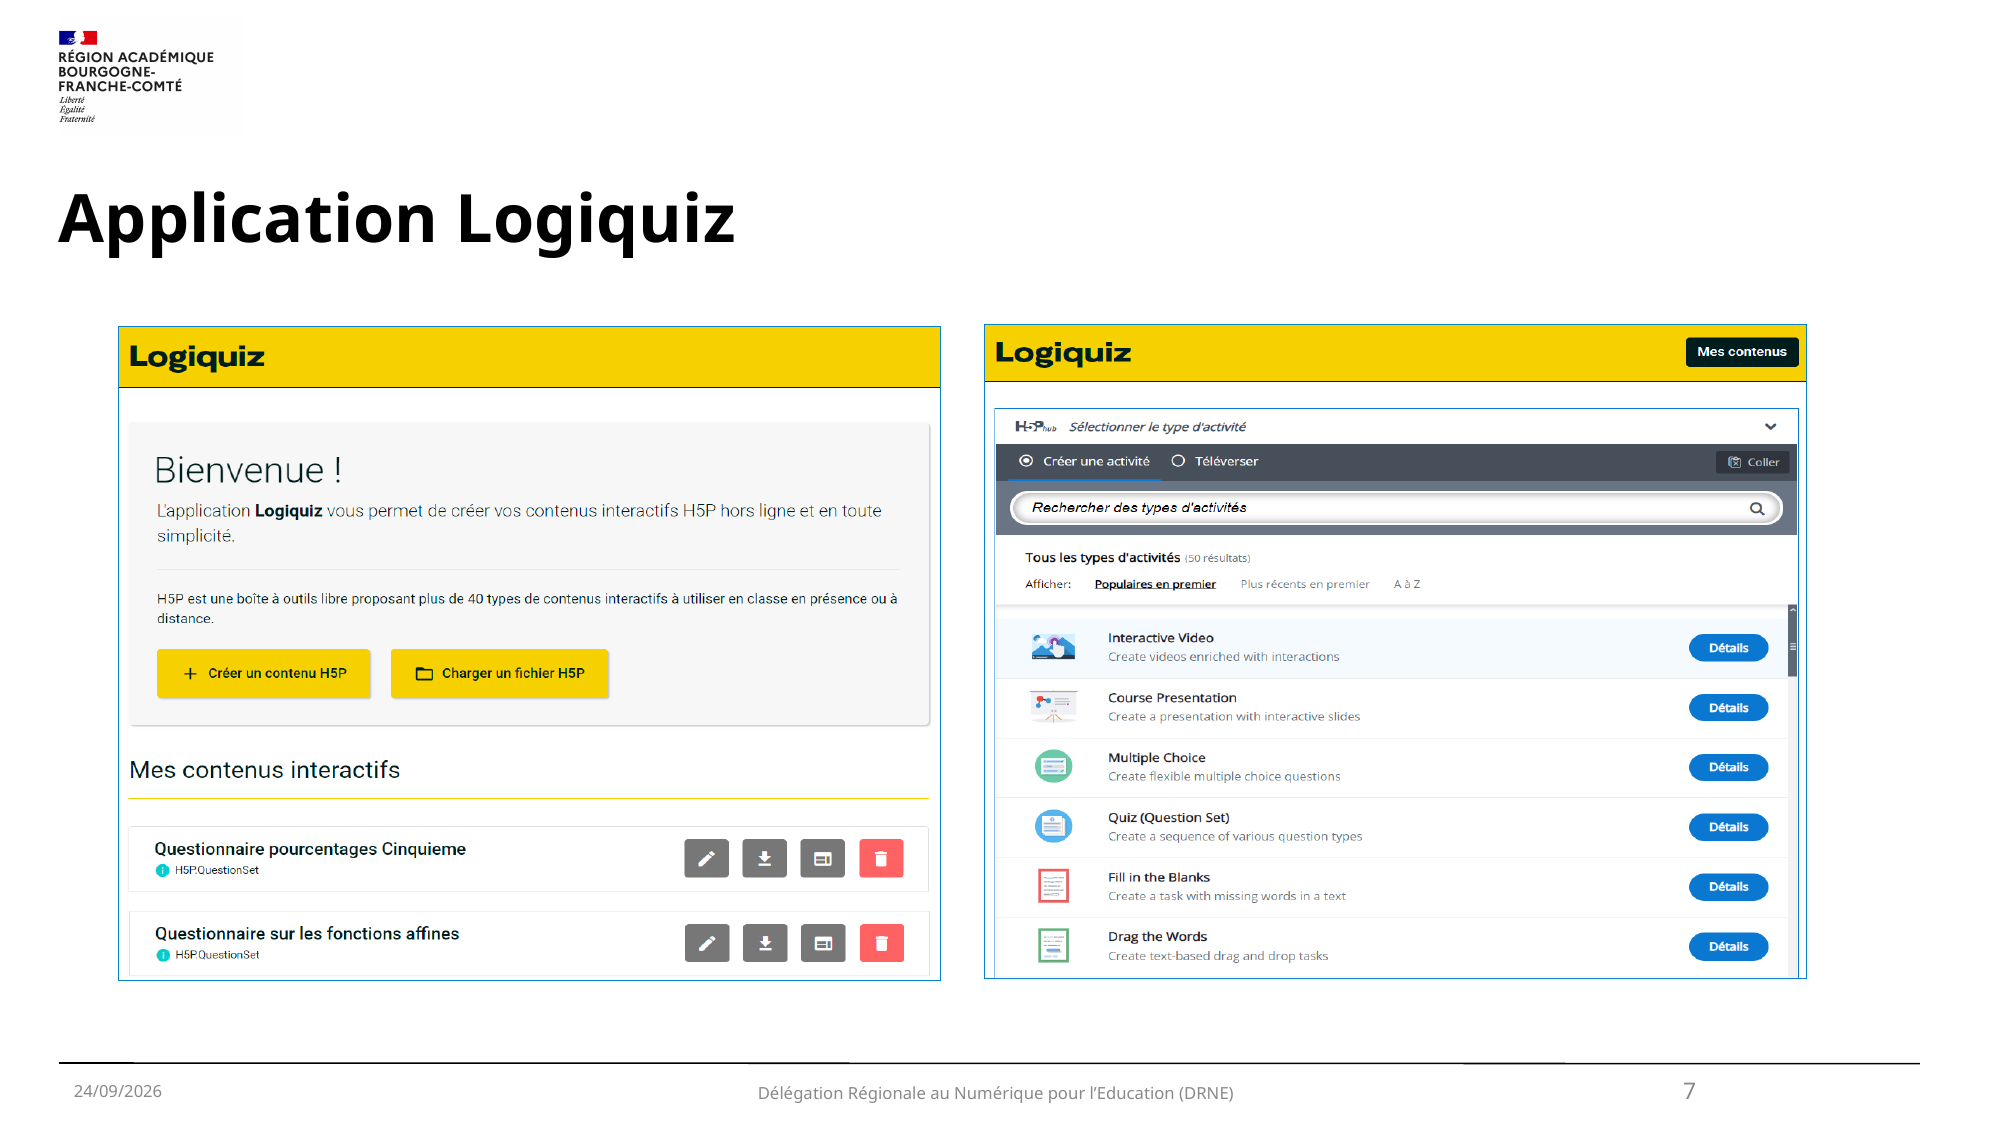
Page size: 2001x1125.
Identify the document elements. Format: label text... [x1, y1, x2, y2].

picture [118, 326, 941, 981]
text_box 7 [1683, 1062, 1919, 1122]
picture [984, 324, 1807, 979]
text_box 29/10/2024 [59, 1062, 295, 1122]
title Application Logiquiz [59, 147, 1919, 295]
text_box Délégation Régionale au Numérique pour l’Education (DRNE) [546, 1063, 1432, 1122]
